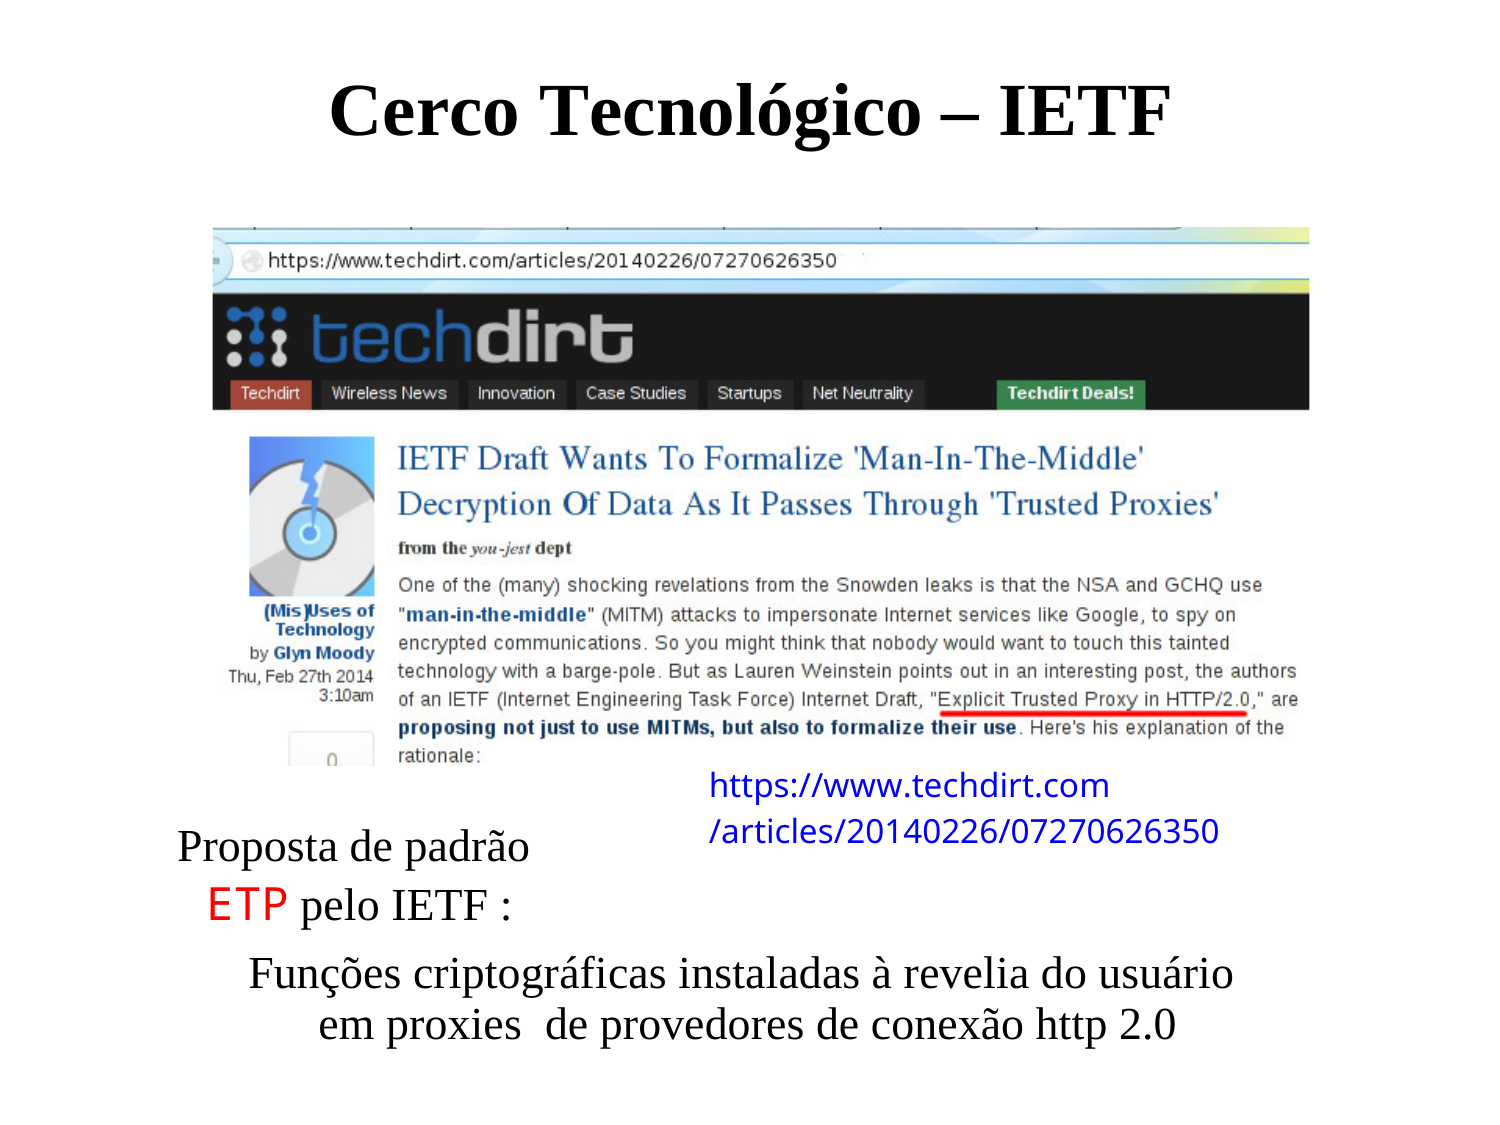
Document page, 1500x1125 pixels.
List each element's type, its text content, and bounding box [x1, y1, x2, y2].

picture [212, 227, 1310, 766]
title Cerco Tecnológico – IETF [63, 52, 1440, 168]
text_box https://www.techdirt.com /articles/20140226/07270626350 [708, 761, 1275, 840]
text_box Proposta de padrão ETP pelo IETF : [177, 820, 543, 927]
text_box Funções criptográficas instaladas à revelia do usuário em proxies de provedores de conexão http 2.0 [248, 947, 1252, 1050]
